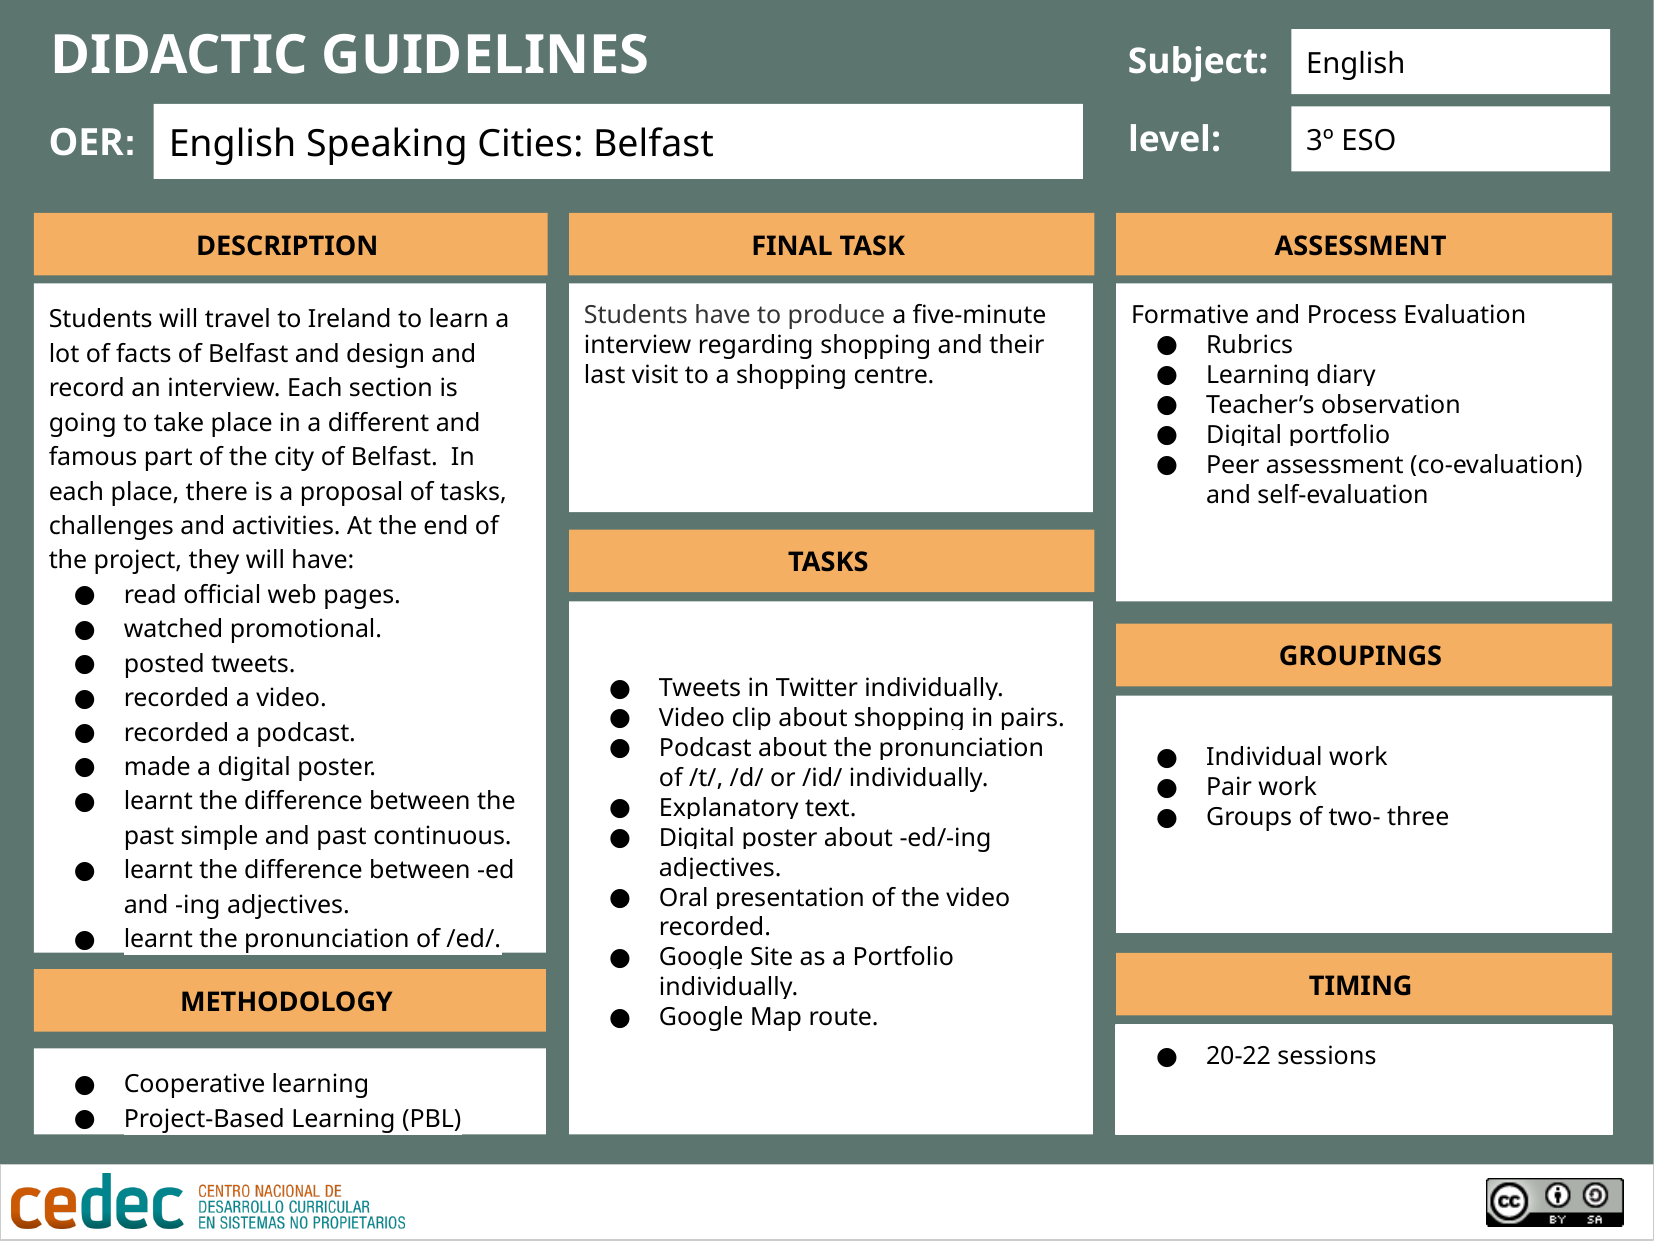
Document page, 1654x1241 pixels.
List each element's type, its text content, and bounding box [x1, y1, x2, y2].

text_box Cooperative learning Project-Based Learning (PBL) [33, 1048, 546, 1135]
picture [1486, 1178, 1624, 1227]
text_box OER: [33, 110, 153, 174]
text_box TIMING [1116, 952, 1613, 1016]
text_box ASSESSMENT [1116, 212, 1613, 276]
text_box Students have to produce a five-minute interview regarding shopping and their last visit to a shopping centre. [569, 283, 1093, 513]
text_box English [1291, 29, 1611, 95]
picture [11, 1173, 405, 1229]
text_box TASKS [569, 529, 1095, 593]
text_box METHODOLOGY [33, 969, 546, 1032]
text_box 3º ESO [1291, 106, 1611, 172]
text_box FINAL TASK [569, 212, 1095, 276]
text_box DESCRIPTION [33, 212, 548, 276]
text_box Individual work Pair work Groups of two- three [1116, 695, 1613, 933]
text_box Formative and Process Evaluation Rubrics Learning diary Teacher’s observation Digital portfolio Peer assessment (co-evaluation) and self-evaluation [1116, 283, 1613, 602]
text_box DIDACTIC GUIDELINES [35, 11, 1028, 110]
text_box Tweets in Twitter individually. Video clip about shopping in pairs. Podcast about the pronunciation of /t/, /d/ or /id/ individually. Explanatory text. Digital poster about -ed/-ing adjectives. Oral presentation of the video recorded. Google Site as a Portfolio individually. Google Map route. [569, 601, 1093, 1135]
text_box Subject: [1113, 30, 1291, 94]
text_box level: [1113, 109, 1303, 173]
text_box English Speaking Cities: Belfast [153, 103, 1083, 179]
text_box GROUPINGS [1116, 623, 1613, 687]
text_box Students will travel to Ireland to learn a lot of facts of Belfast and design and record an interview. Each section is going to take place in a different and famous part of the city of Belfast. In each place, there is a proposal of tasks, challenges and activities. At the end of the project, they will have: read official web pages. watched promotional. posted tweets. recorded a video. recorded a podcast. made a digital poster. learnt the difference between the past simple and past continuous. learnt the difference between -ed and -ing adjectives. learnt the pronunciation of /ed/. [33, 283, 546, 953]
text_box 20-22 sessions [1116, 1024, 1613, 1135]
text_box [0, 1164, 1654, 1241]
